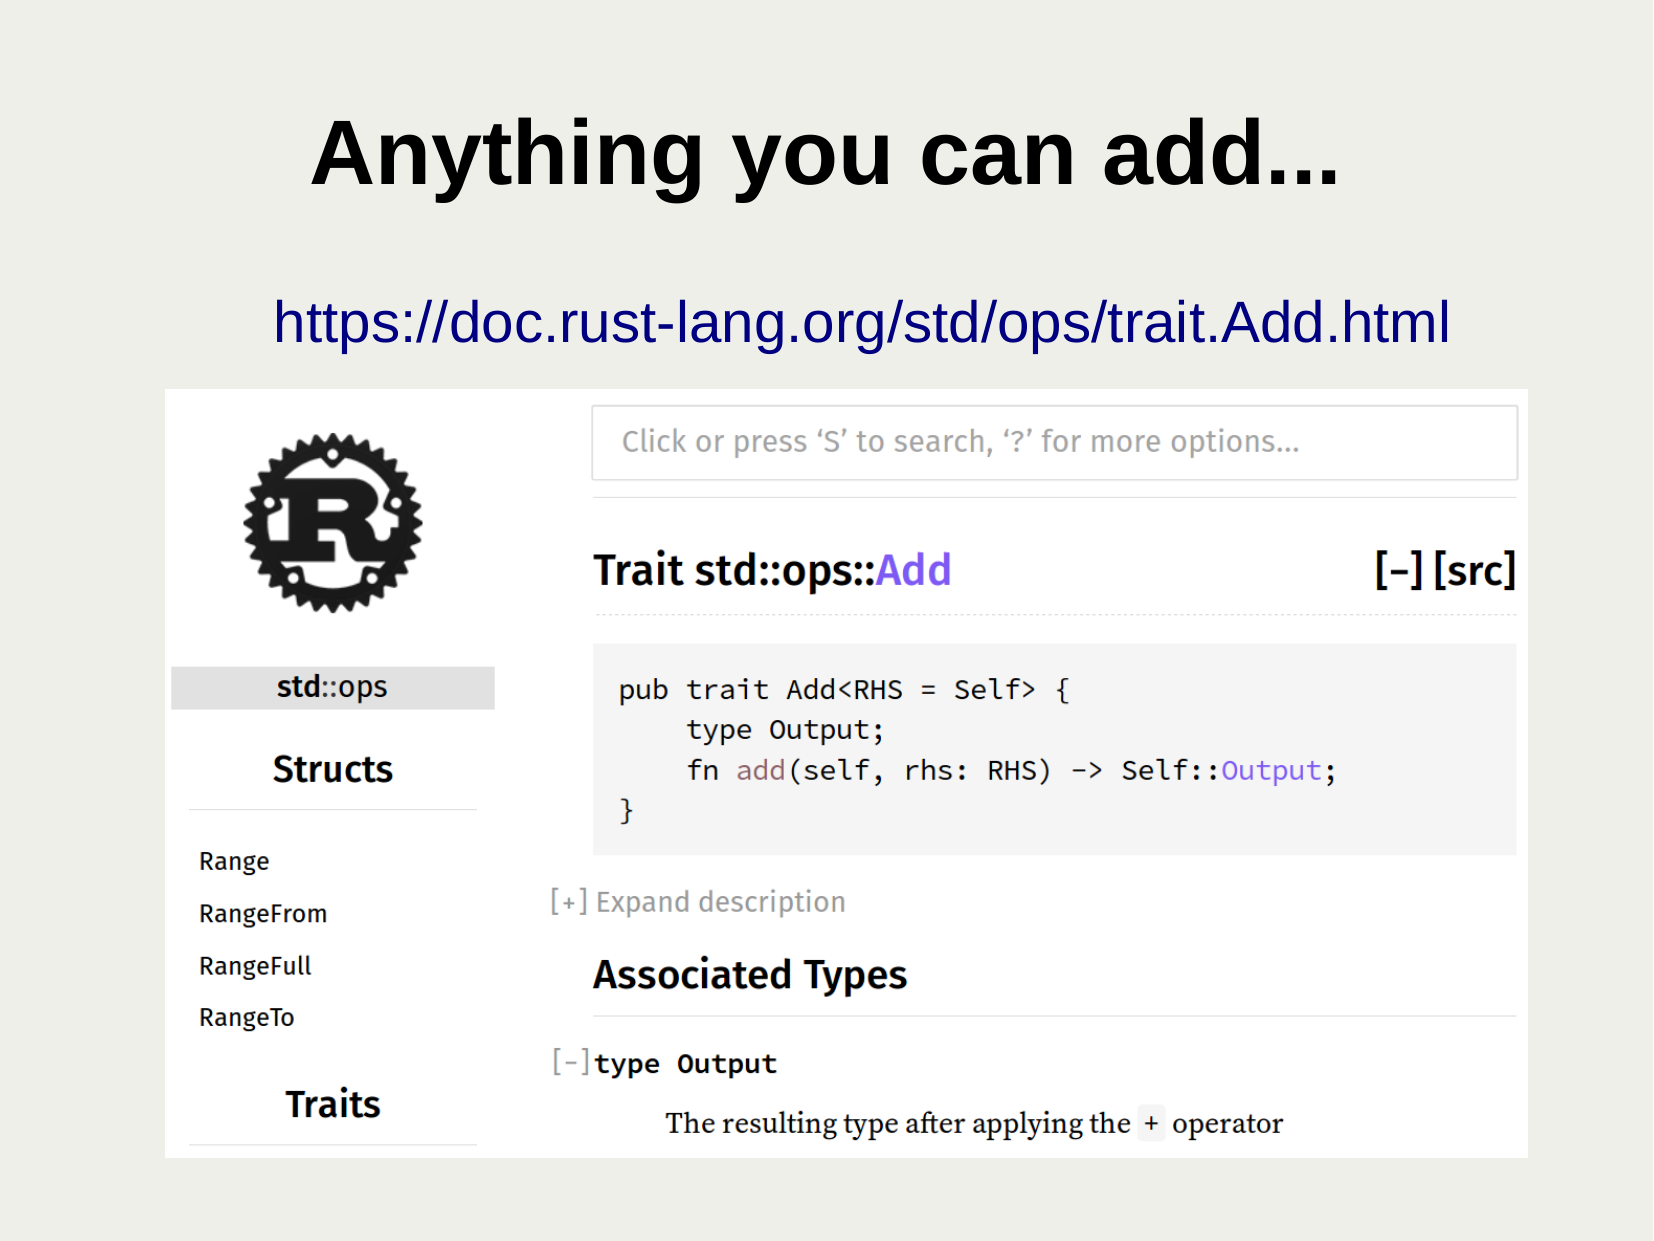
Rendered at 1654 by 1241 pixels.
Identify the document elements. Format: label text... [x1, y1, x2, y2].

picture [0, 0, 1654, 1241]
title Anything you can add... [82, 49, 1571, 257]
list https://doc.rust-lang.org/std/ops/trait.Add.html [82, 290, 1591, 1010]
